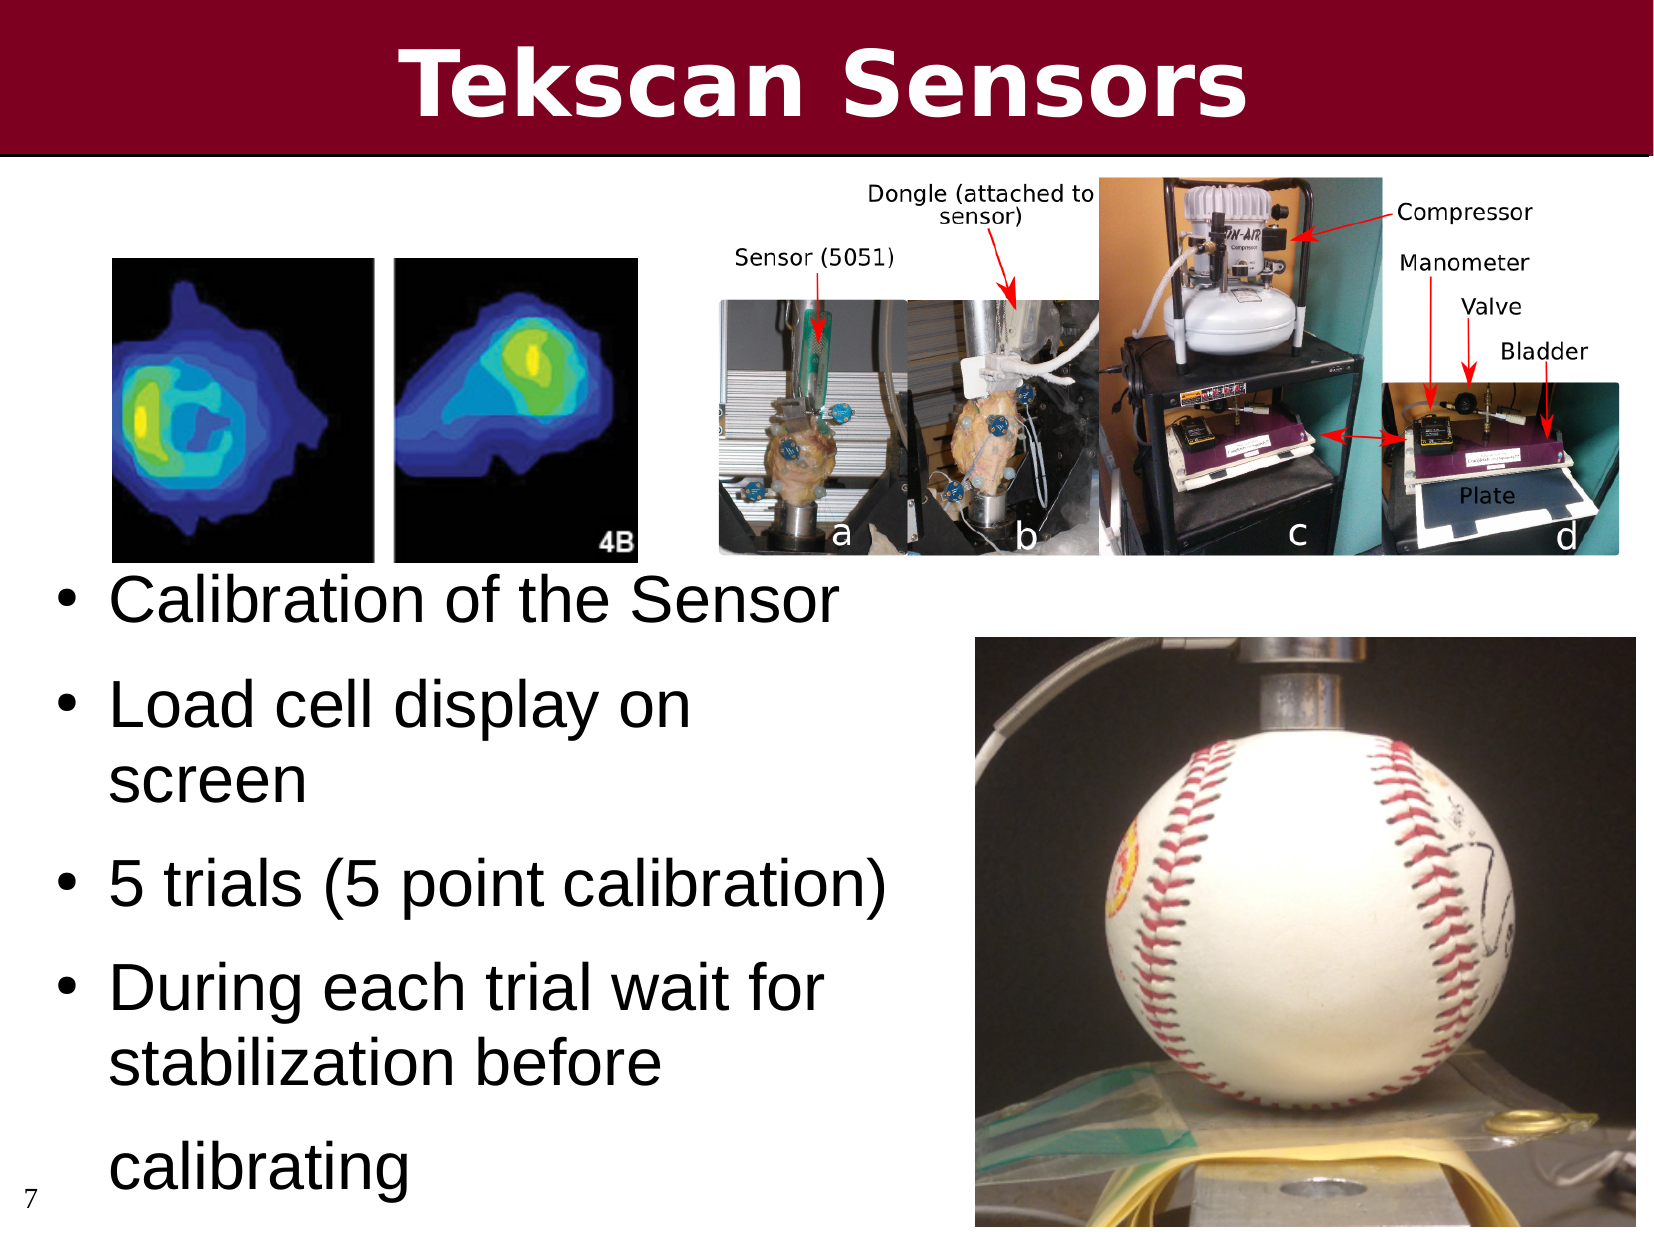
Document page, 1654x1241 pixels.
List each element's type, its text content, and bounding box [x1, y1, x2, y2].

text_box [0, 0, 1654, 156]
picture [975, 637, 1636, 1228]
picture [112, 258, 638, 563]
list Calibration of the Sensor Load cell display on screen 5 trials (5 point calibration) During each trial wait for stabilization before calibrating [37, 562, 901, 676]
picture [712, 171, 1625, 563]
text_box Tekscan Sensors [0, 24, 1650, 146]
